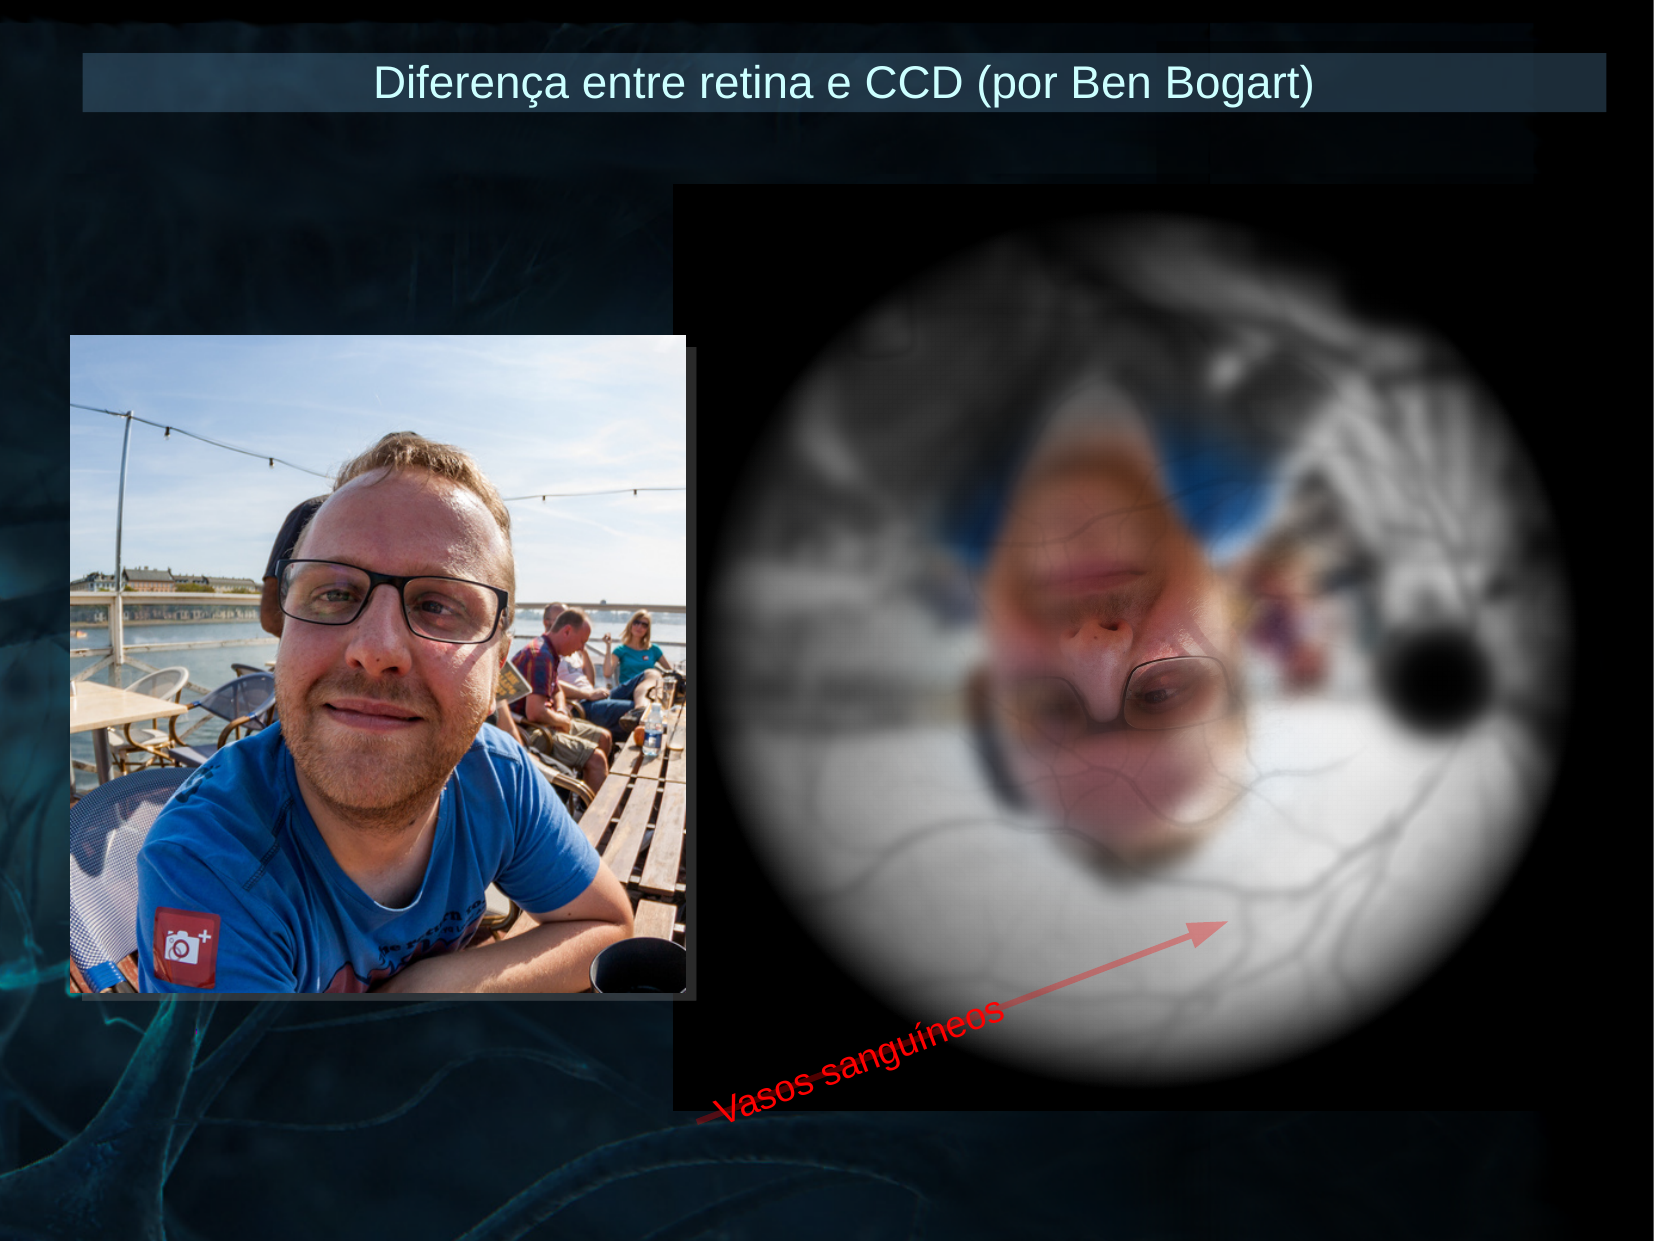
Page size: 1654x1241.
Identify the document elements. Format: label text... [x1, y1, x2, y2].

text_box Diferença entre retina e CCD (por Ben Bogart) [82, 53, 1607, 113]
picture [0, 0, 1654, 1241]
